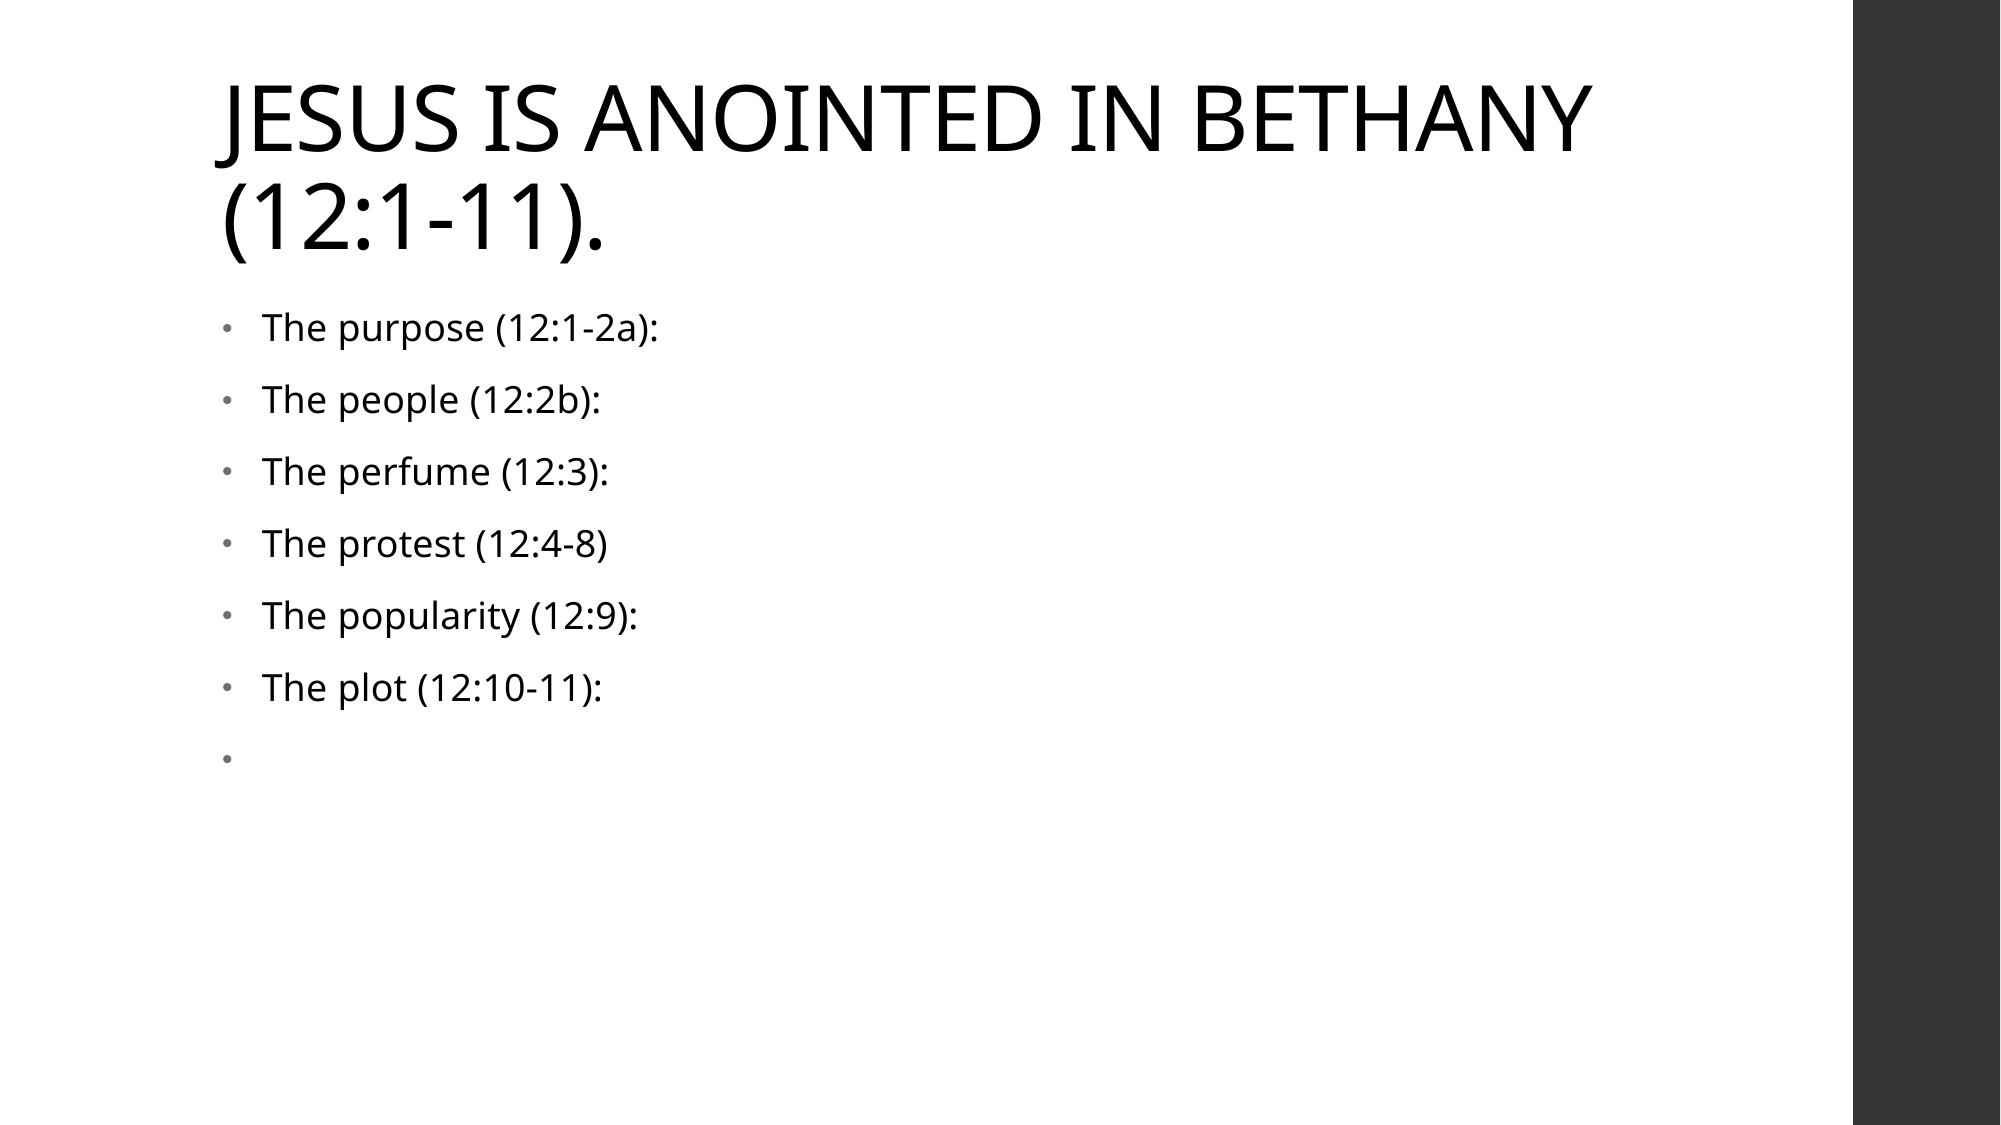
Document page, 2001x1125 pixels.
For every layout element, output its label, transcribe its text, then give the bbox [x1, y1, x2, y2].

list The purpose (12:1-2a): The people (12:2b): The perfume (12:3): The protest (12:4-8) The popularity (12:9): The plot (12:10-11): [206, 299, 1617, 1014]
title JESUS IS ANOINTED IN BETHANY (12:1-11). [206, 60, 1797, 278]
